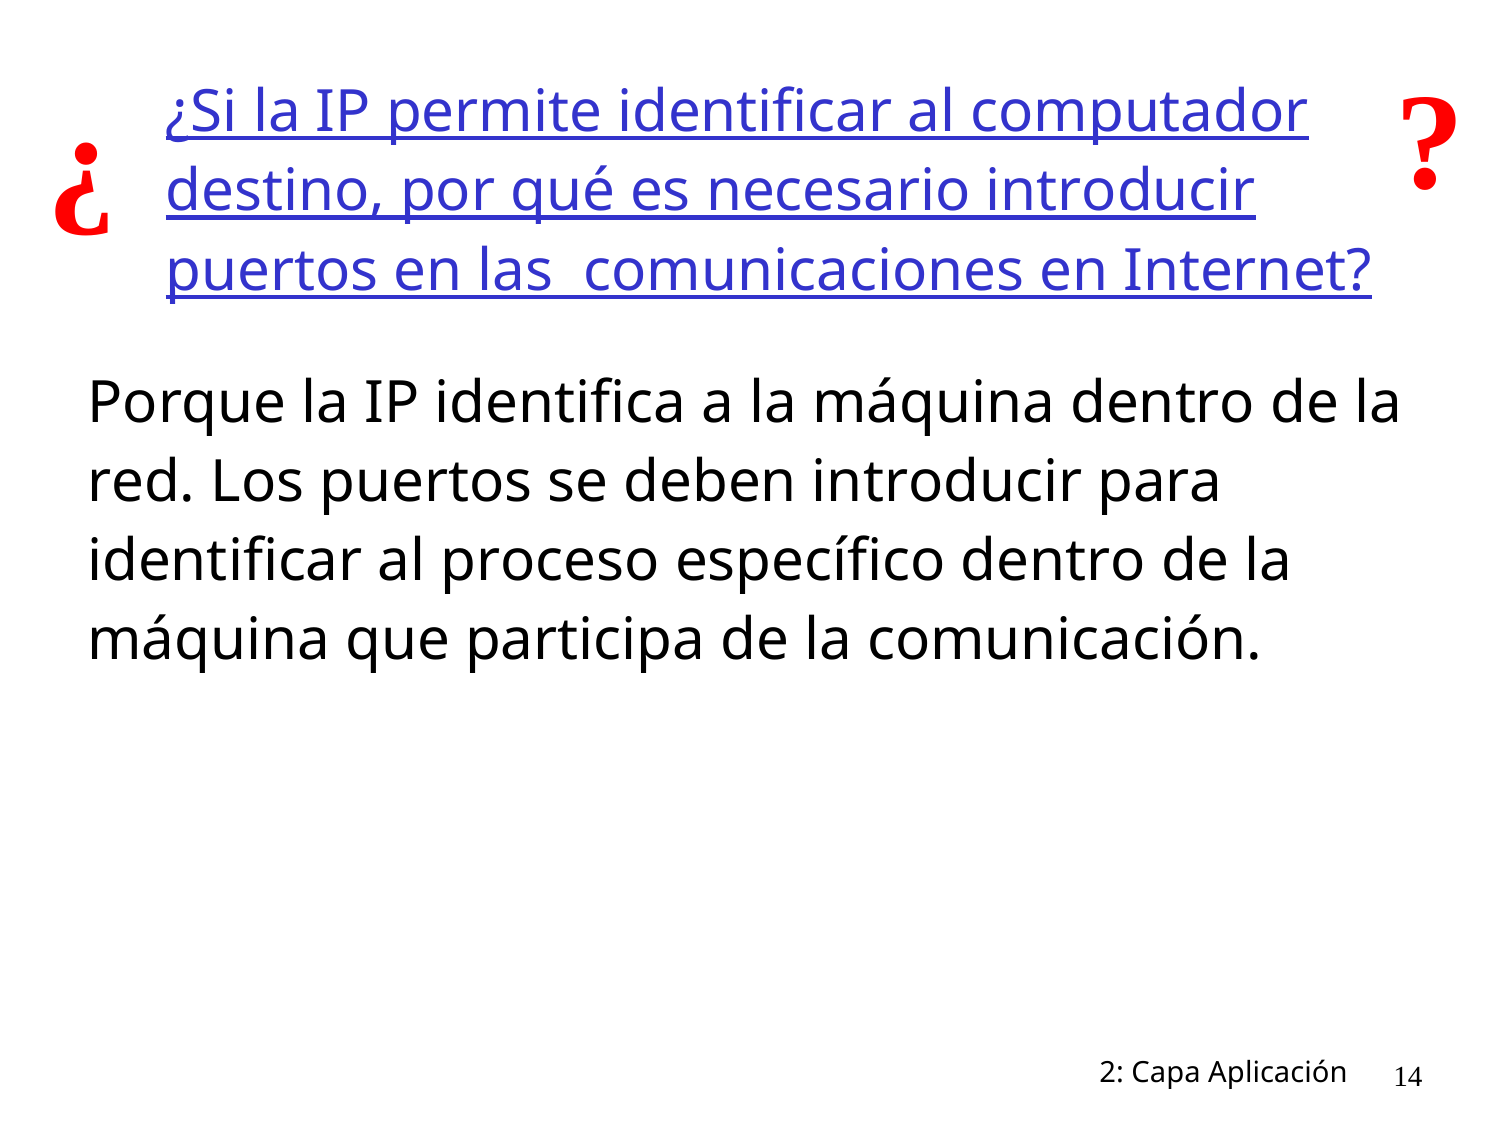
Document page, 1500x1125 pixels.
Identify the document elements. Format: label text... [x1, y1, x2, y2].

list Porque la IP identifica a la máquina dentro de la red. Los puertos se deben introducir para identificar al proceso específico dentro de la máquina que participa de la comunicación. [87, 359, 1463, 714]
text_box ¿ [32, 62, 133, 243]
title ¿Si la IP permite identificar al computador destino, por qué es necesario introducir puertos en las comunicaciones en Internet? [165, 52, 1388, 324]
text_box ? [1380, 43, 1481, 224]
